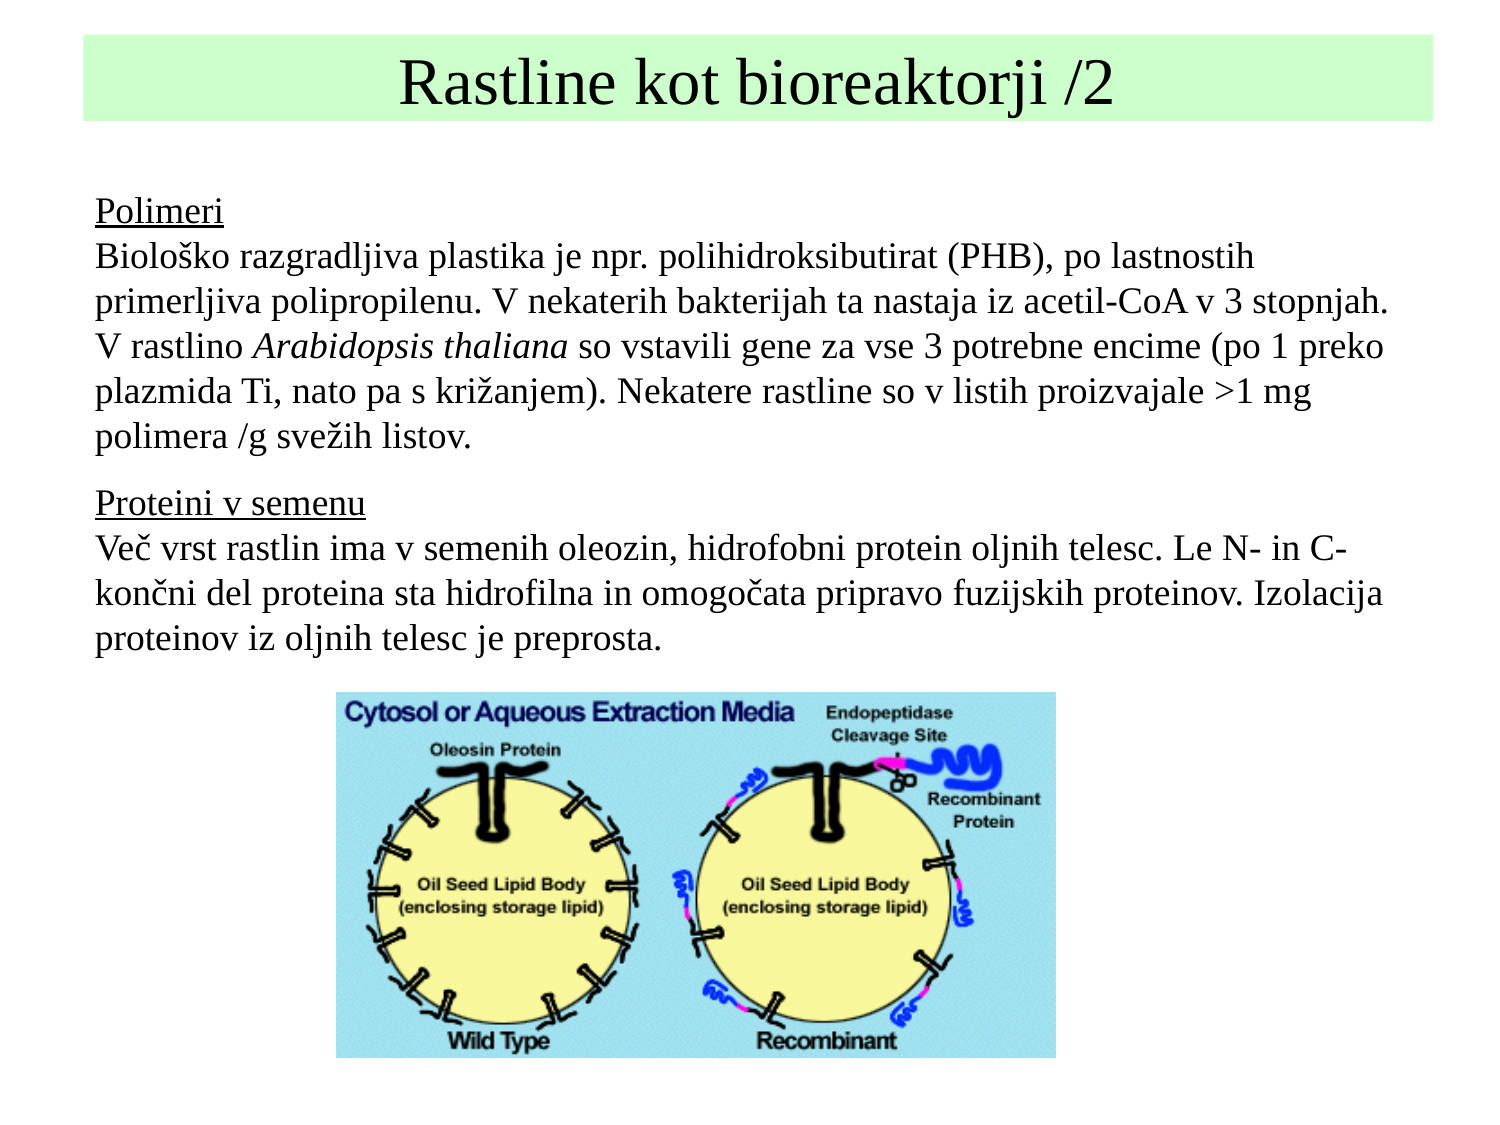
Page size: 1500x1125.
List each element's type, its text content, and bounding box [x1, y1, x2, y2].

text_box Rastline kot bioreaktorji /2 [83, 34, 1434, 122]
text_box Polimeri Biološko razgradljiva plastika je npr. polihidroksibutirat (PHB), po lastnostih primerljiva polipropilenu. V nekaterih bakterijah ta nastaja iz acetil-CoA v 3 stopnjah. V rastlino Arabidopsis thaliana so vstavili gene za vse 3 potrebne encime (po 1 preko plazmida Ti, nato pa s križanjem). Nekatere rastline so v listih proizvajale >1 mg polimera /g svežih listov. Proteini v semenu Več vrst rastlin ima v semenih oleozin, hidrofobni protein oljnih telesc. Le N- in C-končni del proteina sta hidrofilna in omogočata pripravo fuzijskih proteinov. Izolacija proteinov iz oljnih telesc je preprosta. [79, 155, 1434, 666]
list [66, 173, 1450, 1082]
picture [336, 692, 1056, 1058]
